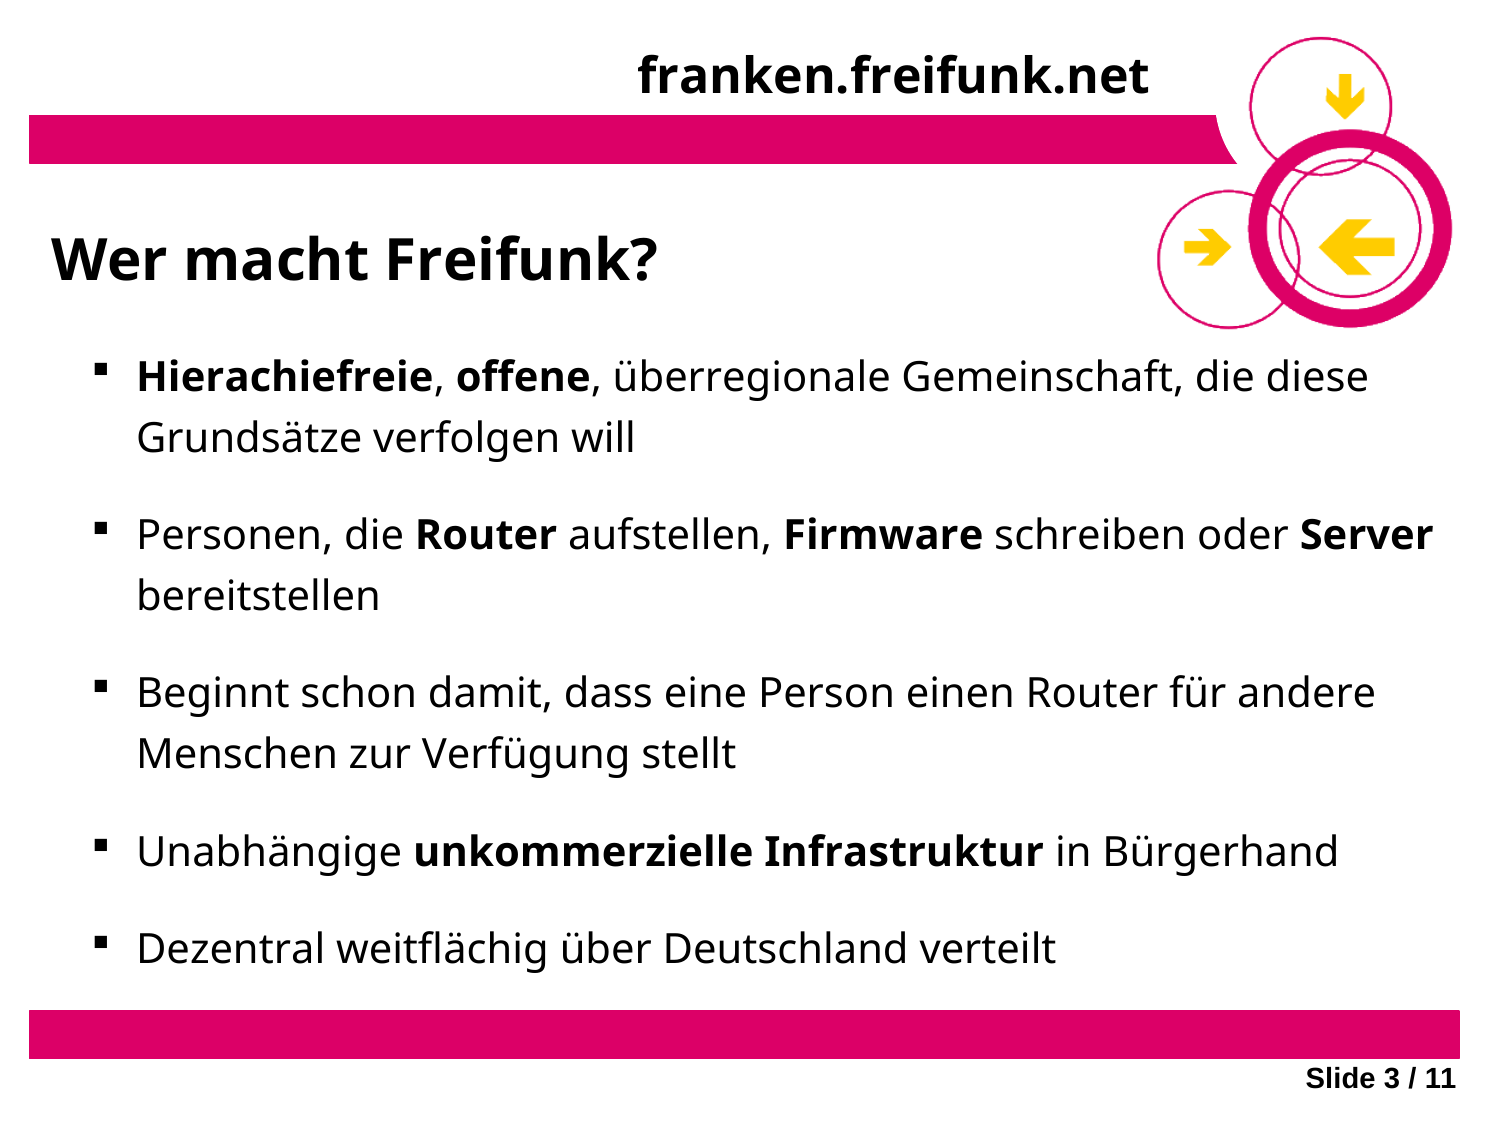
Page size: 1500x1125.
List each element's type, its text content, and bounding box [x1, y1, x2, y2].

picture [1150, 32, 1461, 332]
text_box Hierachiefreie, offene, überregionale Gemeinschaft, die diese Grundsätze verfolgen will Personen, die Router aufstellen, Firmware schreiben oder Server bereitstellen Beginnt schon damit, dass eine Person einen Router für andere Menschen zur Verfügung stellt Unabhängige unkommerzielle Infrastruktur in Bürgerhand Dezentral weitflächig über Deutschland verteilt [61, 342, 1465, 1029]
text_box Wer macht Freifunk? [51, 212, 1123, 292]
